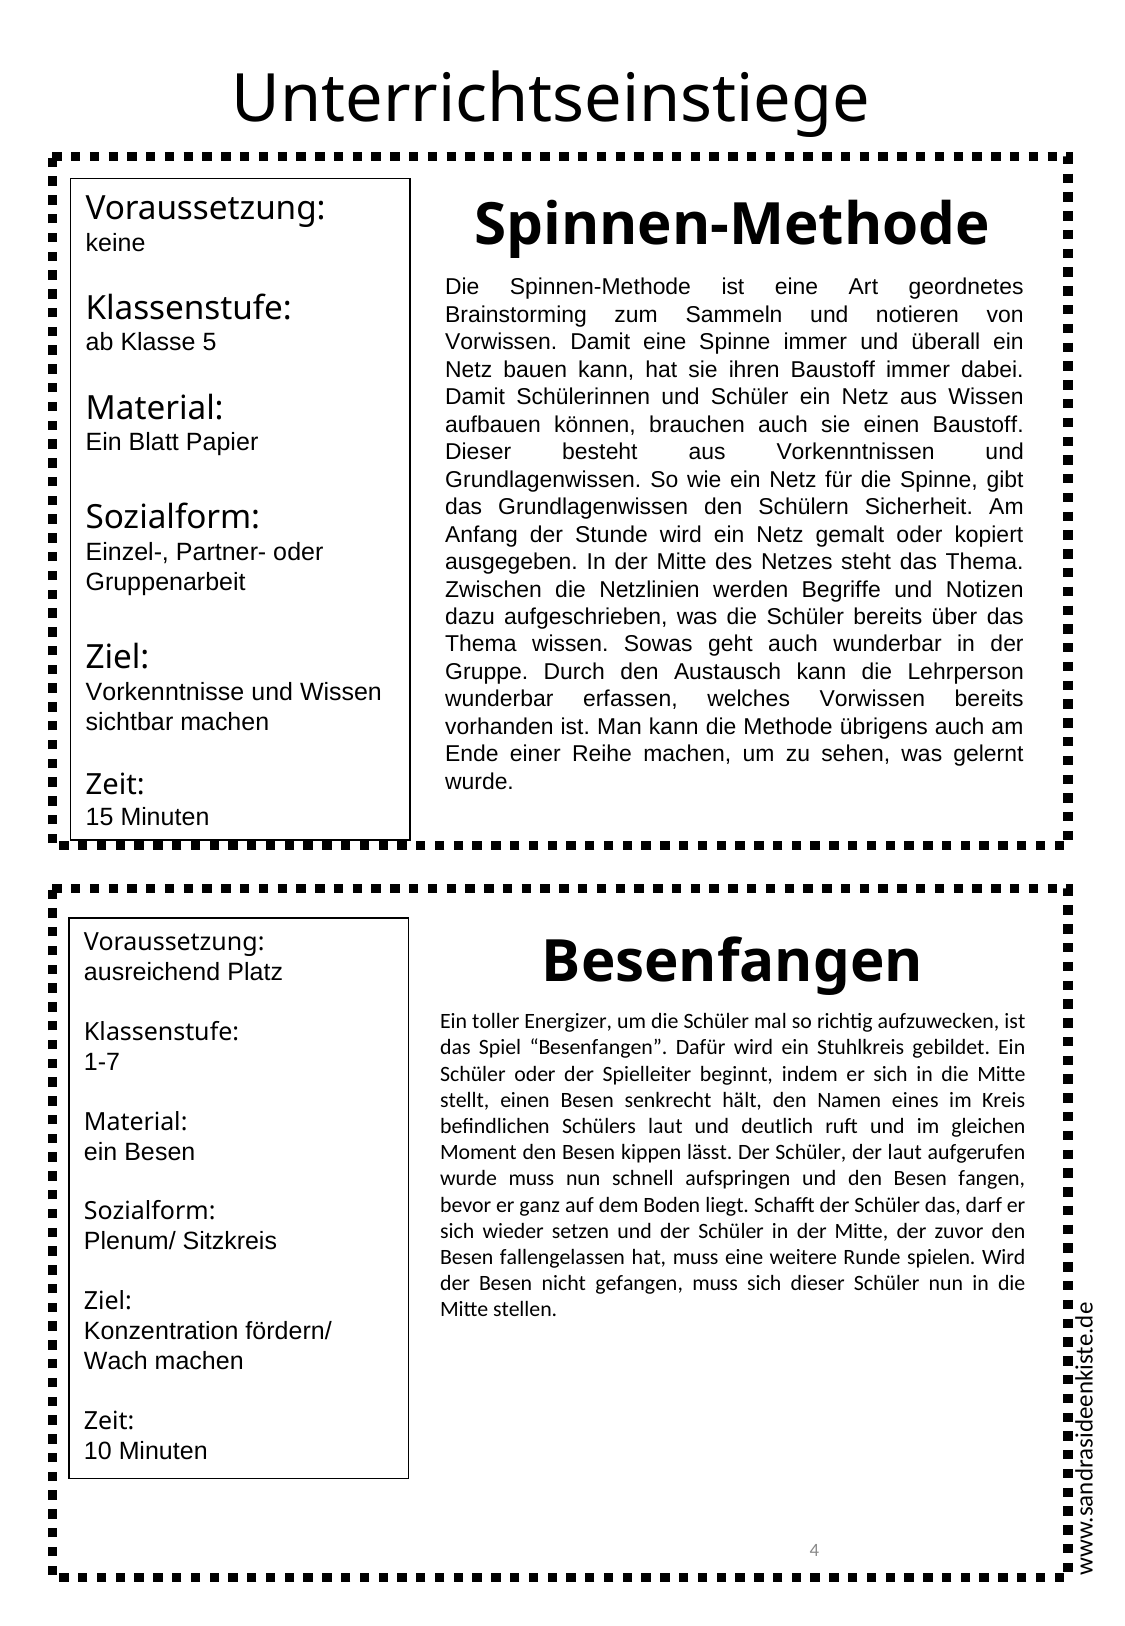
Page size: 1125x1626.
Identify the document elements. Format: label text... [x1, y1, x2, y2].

text_box Besenfangen [410, 915, 1055, 1002]
text_box [794, 1506, 1048, 1593]
text_box Die Spinnen-Methode ist eine Art geordnetes Brainstorming zum Sammeln und notieren von Vorwissen. Damit eine Spinne immer und überall ein Netz bauen kann, hat sie ihren Baustoff immer dabei. Damit Schülerinnen und Schüler ein Netz aus Wissen aufbauen können, brauchen auch sie einen Baustoff. Dieser besteht aus Vorkenntnissen und Grundlagenwissen. So wie ein Netz für die Spinne, gibt das Grundlagenwissen den Schülern Sicherheit. Am Anfang der Stunde wird ein Netz gemalt oder kopiert ausgegeben. In der Mitte des Netzes steht das Thema. Zwischen die Netzlinien werden Begriffe und Notizen dazu aufgeschrieben, was die Schüler bereits über das Thema wissen. Sowas geht auch wunderbar in der Gruppe. Durch den Austausch kann die Lehrperson wunderbar erfassen, welches Vorwissen bereits vorhanden ist. Man kann die Methode übrigens auch am Ende einer Reihe machen, um zu sehen, was gelernt wurde. [430, 264, 1039, 808]
text_box Spinnen-Methode [410, 178, 1055, 265]
text_box Voraussetzung: ausreichend Platz Klassenstufe: 1-7 Material: ein Besen Sozialform: Plenum/ Sitzkreis Ziel: Konzentration fördern/ Wach machen Zeit: 10 Minuten [68, 917, 409, 1479]
text_box Voraussetzung: keine Klassenstufe: ab Klasse 5 Material: Ein Blatt Papier Sozialform: Einzel-, Partner- oder Gruppenarbeit Ziel: Vorkenntnisse und Wissen sichtbar machen Zeit: 15 Minuten [70, 178, 411, 841]
text_box www.sandrasideenkiste.de [1059, 1074, 1106, 1591]
text_box Ein toller Energizer, um die Schüler mal so richtig aufzuwecken, ist das Spiel “Besenfangen”. Dafür wird ein Stuhlkreis gebildet. Ein Schüler oder der Spielleiter beginnt, indem er sich in die Mitte stellt, einen Besen senkrecht hält, den Namen eines im Kreis befindlichen Schülers laut und deutlich ruft und im gleichen Moment den Besen kippen lässt. Der Schüler, der laut aufgerufen wurde muss nun schnell aufspringen und den Besen fangen, bevor er ganz auf dem Boden liegt. Schafft der Schüler das, darf er sich wieder setzen und der Schüler in der Mitte, der zuvor den Besen fallengelassen hat, muss eine weitere Runde spielen. Wird der Besen nicht gefangen, muss sich dieser Schüler nun in die Mitte stellen. [425, 999, 1042, 1333]
text_box Unterrichtseinstiege [52, 47, 1069, 144]
